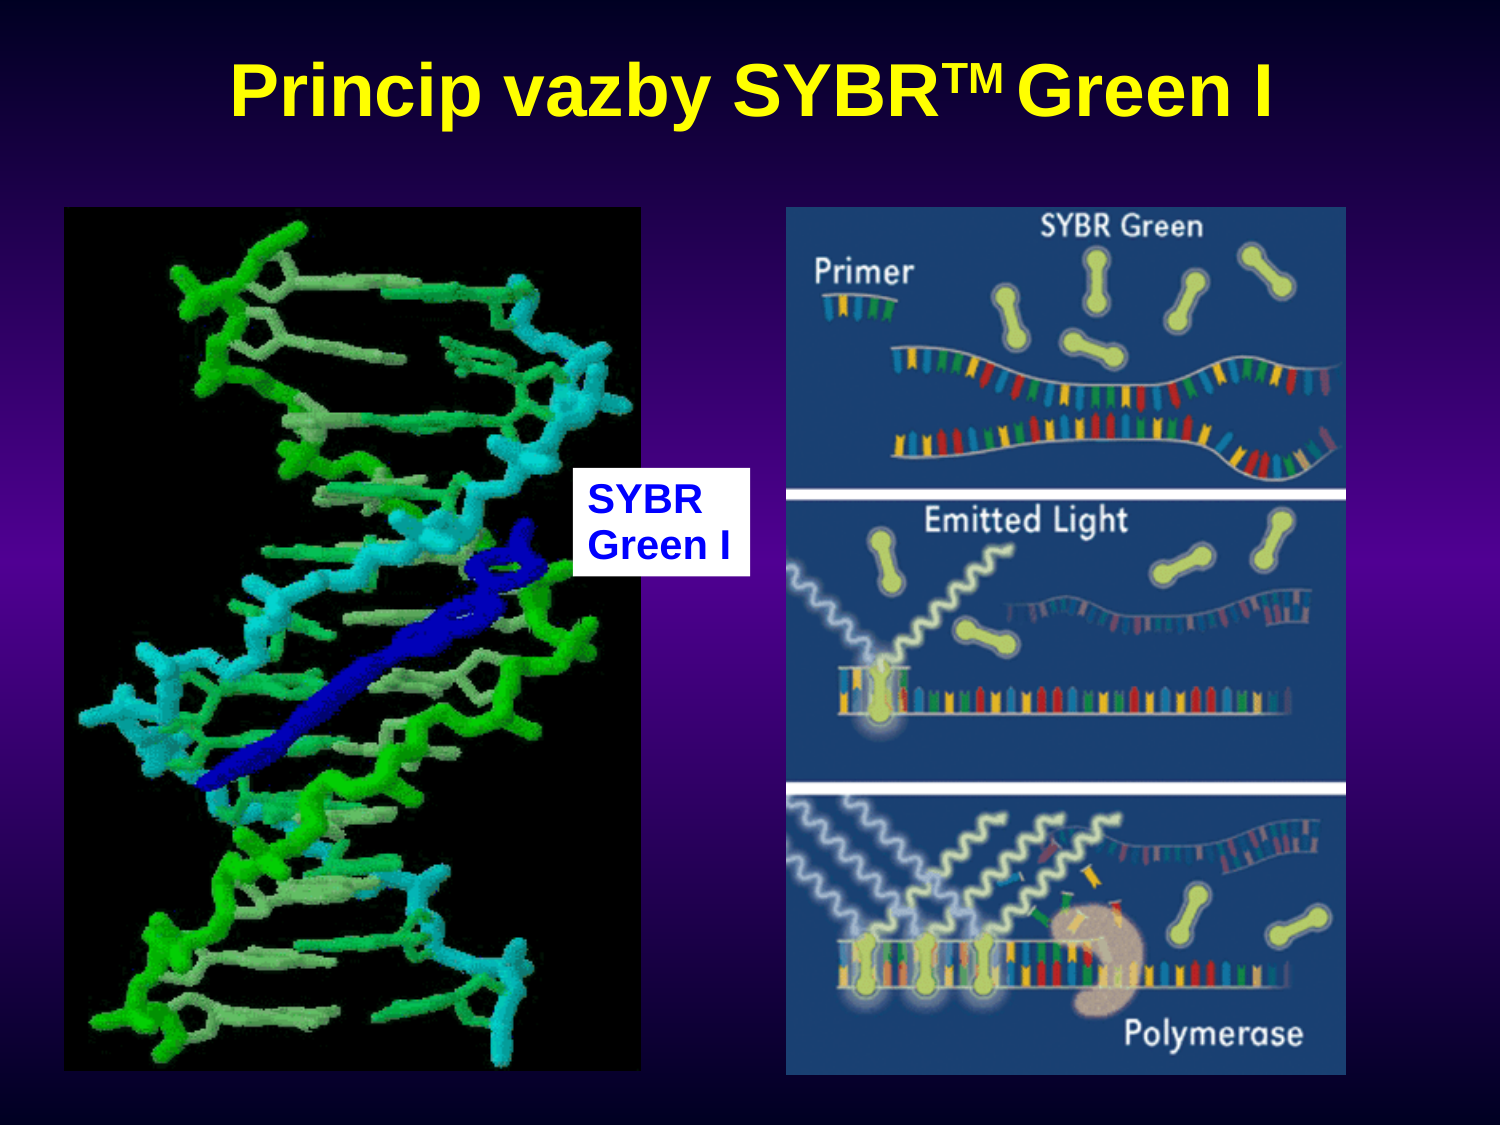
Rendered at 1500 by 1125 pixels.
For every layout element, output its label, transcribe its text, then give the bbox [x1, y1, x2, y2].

picture [786, 207, 1346, 1075]
title Princip vazby SYBRTM Green I [76, 30, 1427, 150]
text_box SYBR Green I [572, 467, 751, 577]
picture [64, 207, 641, 1071]
